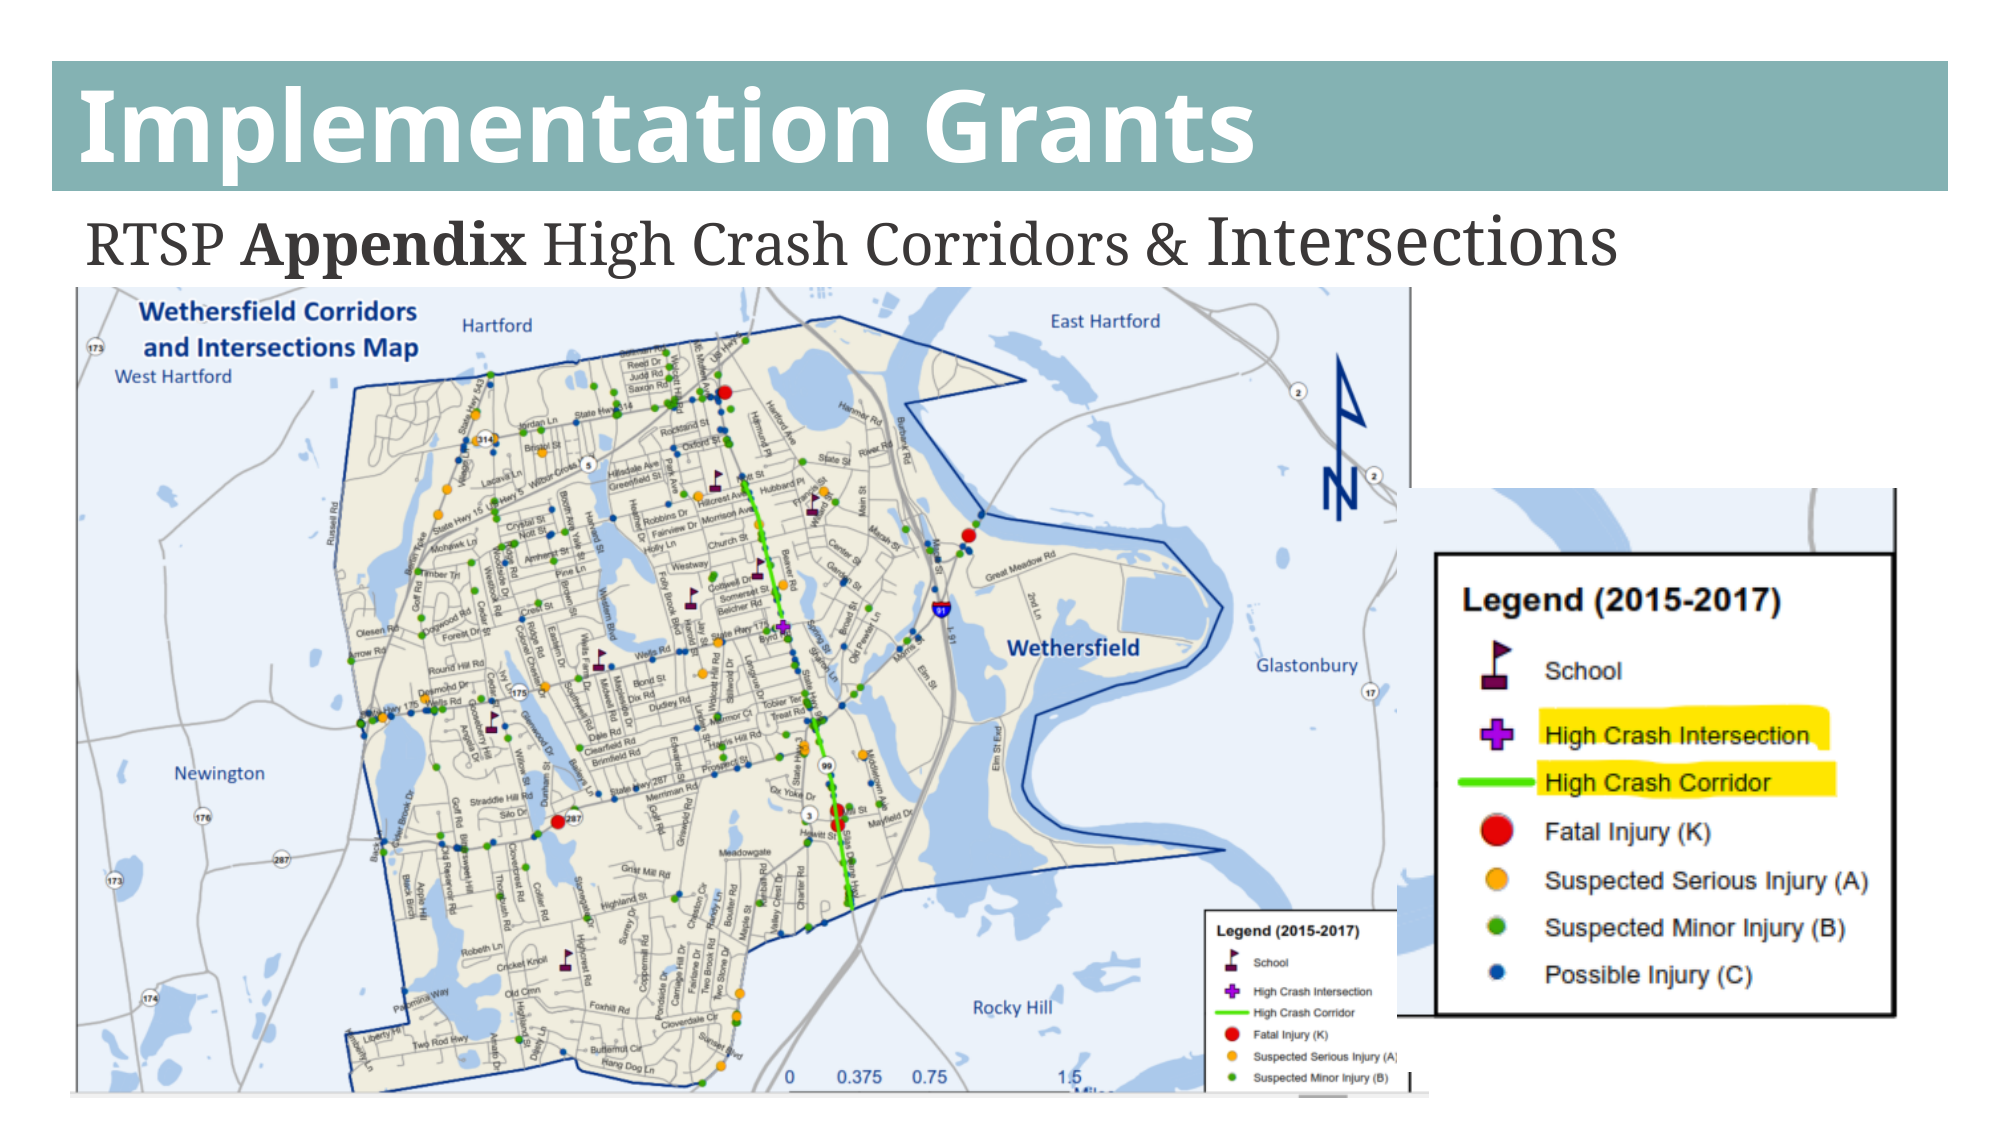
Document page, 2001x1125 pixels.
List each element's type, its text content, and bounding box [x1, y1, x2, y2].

text_box [52, 61, 63, 191]
text_box Implementation Grants [63, 54, 1717, 191]
text_box [1717, 61, 1948, 191]
text_box RTSP Appendix High Crash Corridors & Intersections [70, 191, 1904, 287]
picture [70, 287, 1921, 1098]
